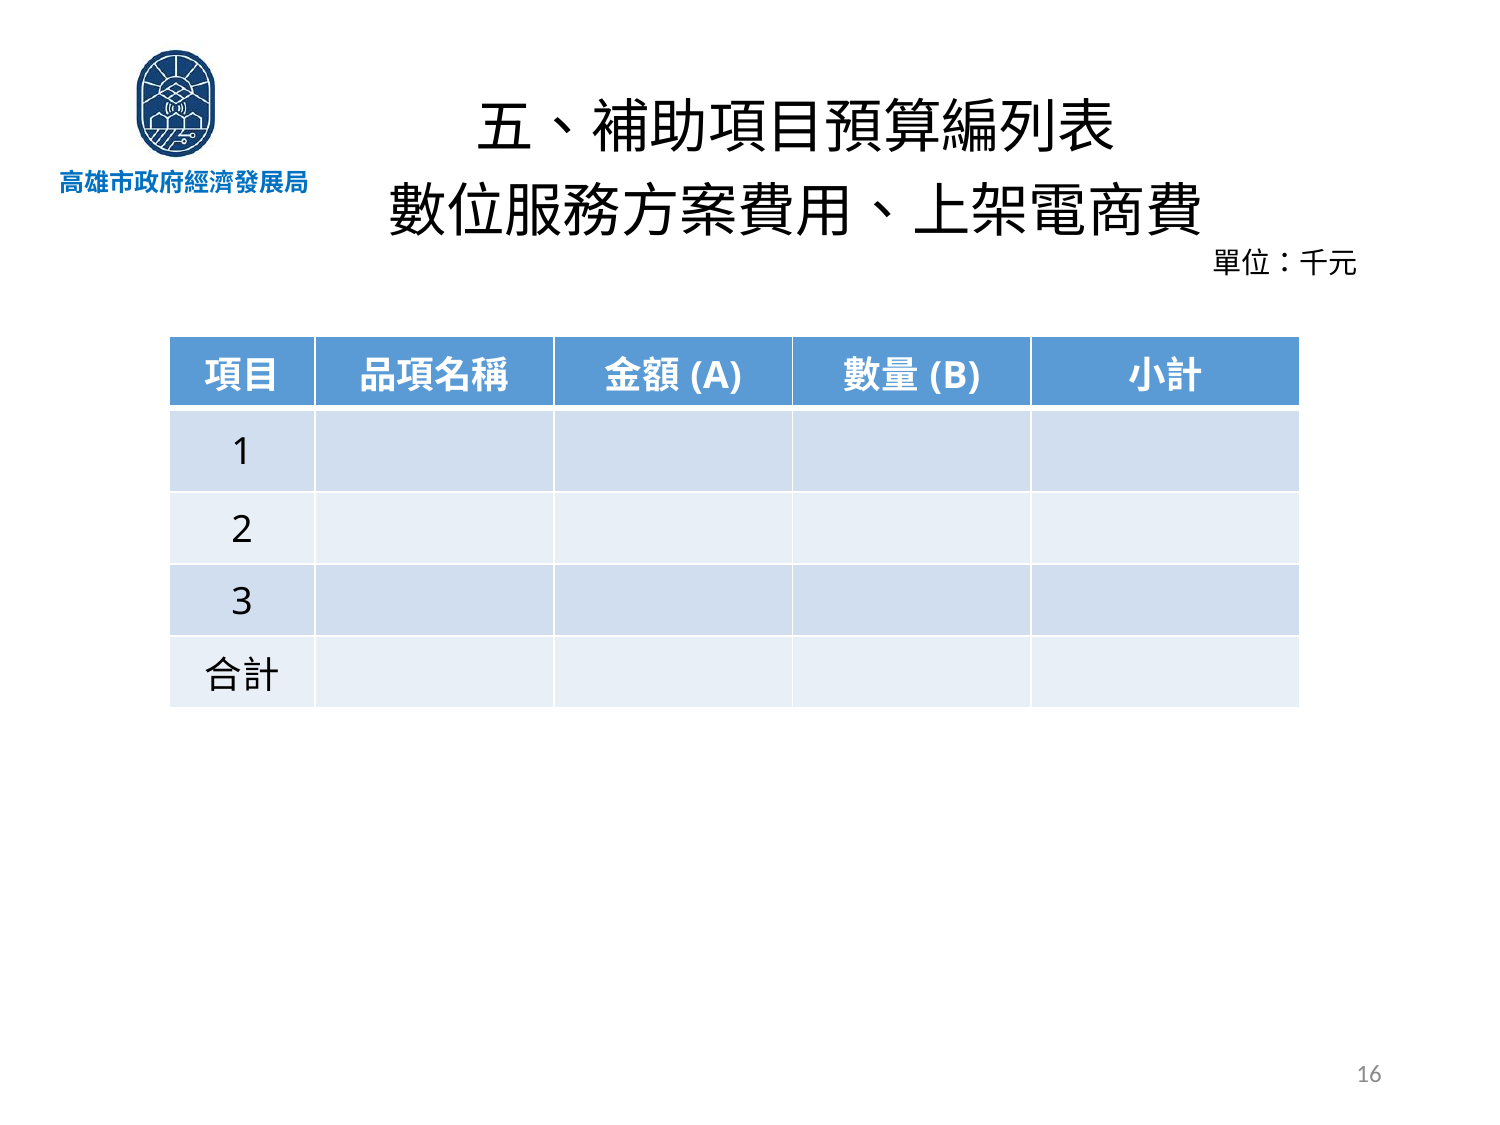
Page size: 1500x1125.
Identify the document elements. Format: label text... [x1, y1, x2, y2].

text_box 五、補助項目預算編列表 數位服務方案費用、上架電商費 [222, 65, 1369, 262]
table_cell 合計 [170, 637, 314, 707]
table_cell [316, 565, 553, 635]
text_box 單位：千元 [1197, 236, 1500, 287]
table_cell 3 [170, 565, 314, 635]
table_cell [793, 411, 1030, 491]
table_cell [555, 565, 792, 635]
table_header 金額(A) [555, 337, 792, 405]
table_cell [316, 637, 553, 707]
table_cell [316, 411, 553, 491]
table_header 項目 [170, 337, 314, 405]
table_cell [555, 637, 792, 707]
table_cell [793, 637, 1030, 707]
table_header 小計 [1032, 337, 1299, 405]
table_cell [555, 493, 792, 563]
table_cell 2 [170, 493, 314, 563]
table_header 品項名稱 [316, 337, 553, 405]
table_cell [555, 411, 792, 491]
picture [103, 30, 248, 176]
table_header 數量(B) [793, 337, 1030, 405]
table_cell [793, 493, 1030, 563]
table_cell [316, 493, 553, 563]
table_cell [1032, 411, 1299, 491]
slide_number <編號> [1059, 1042, 1397, 1103]
table_cell 1 [170, 411, 314, 491]
table_cell [1032, 637, 1299, 707]
table_cell [1032, 565, 1299, 635]
table_cell [1032, 493, 1299, 563]
table_cell [793, 565, 1030, 635]
